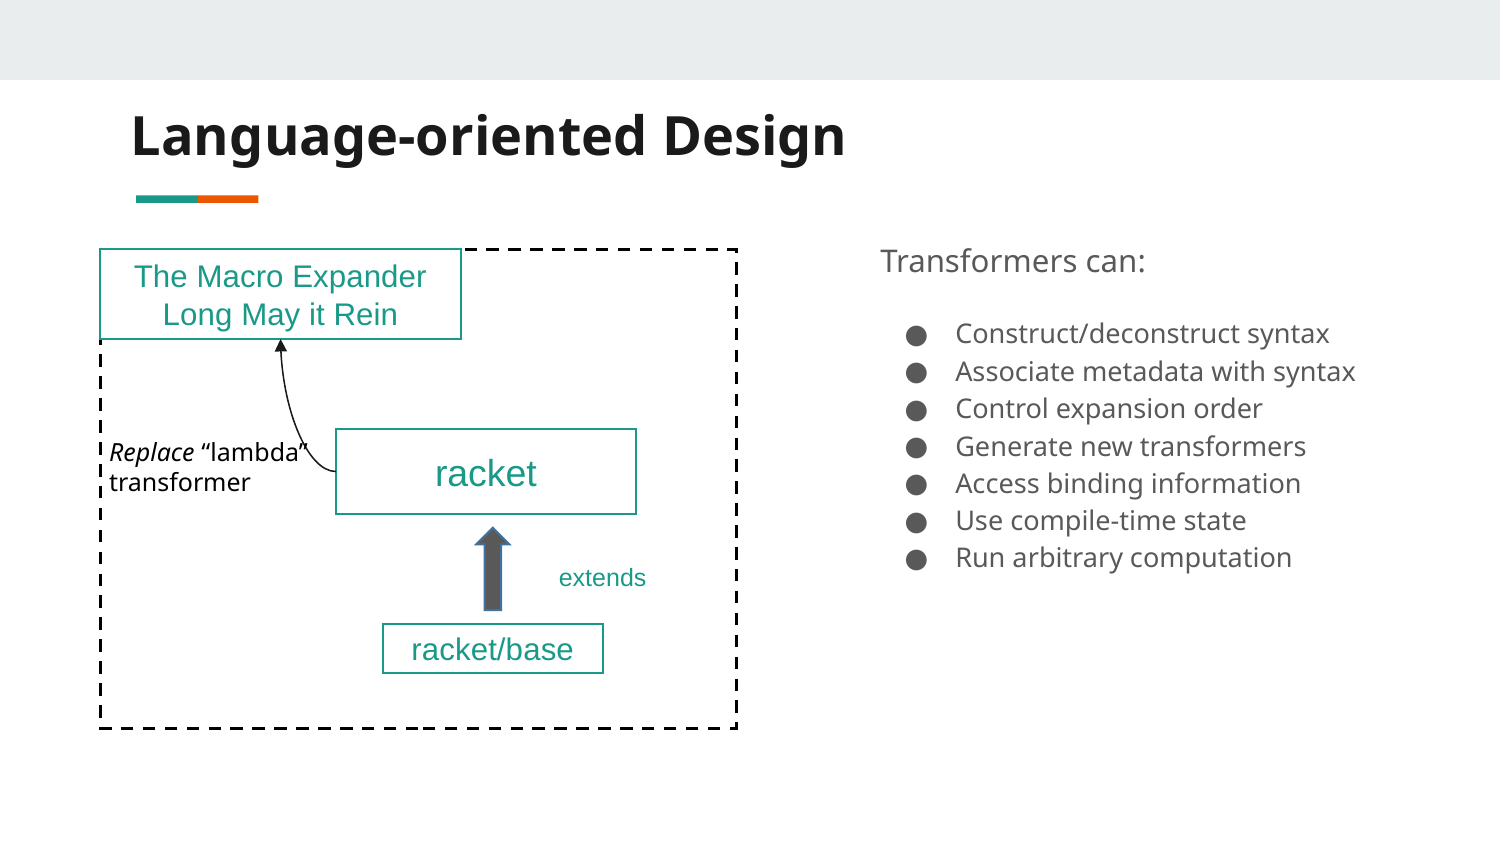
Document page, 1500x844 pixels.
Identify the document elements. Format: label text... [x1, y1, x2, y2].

title Language-oriented Design [119, 93, 1381, 182]
text_box [100, 249, 737, 729]
list Transformers can: Construct/deconstruct syntax Associate metadata with syntax Control expansion order Generate new transformers Access binding information Use compile-time state Run arbitrary computation [865, 220, 1407, 723]
text_box The Macro Expander Long May it Rein [100, 249, 461, 339]
text_box extends [547, 555, 671, 596]
text_box racket [335, 428, 637, 515]
text_box [100, 339, 292, 421]
text_box racket/base [382, 623, 603, 673]
text_box Replace “lambda” transformer [94, 421, 360, 512]
